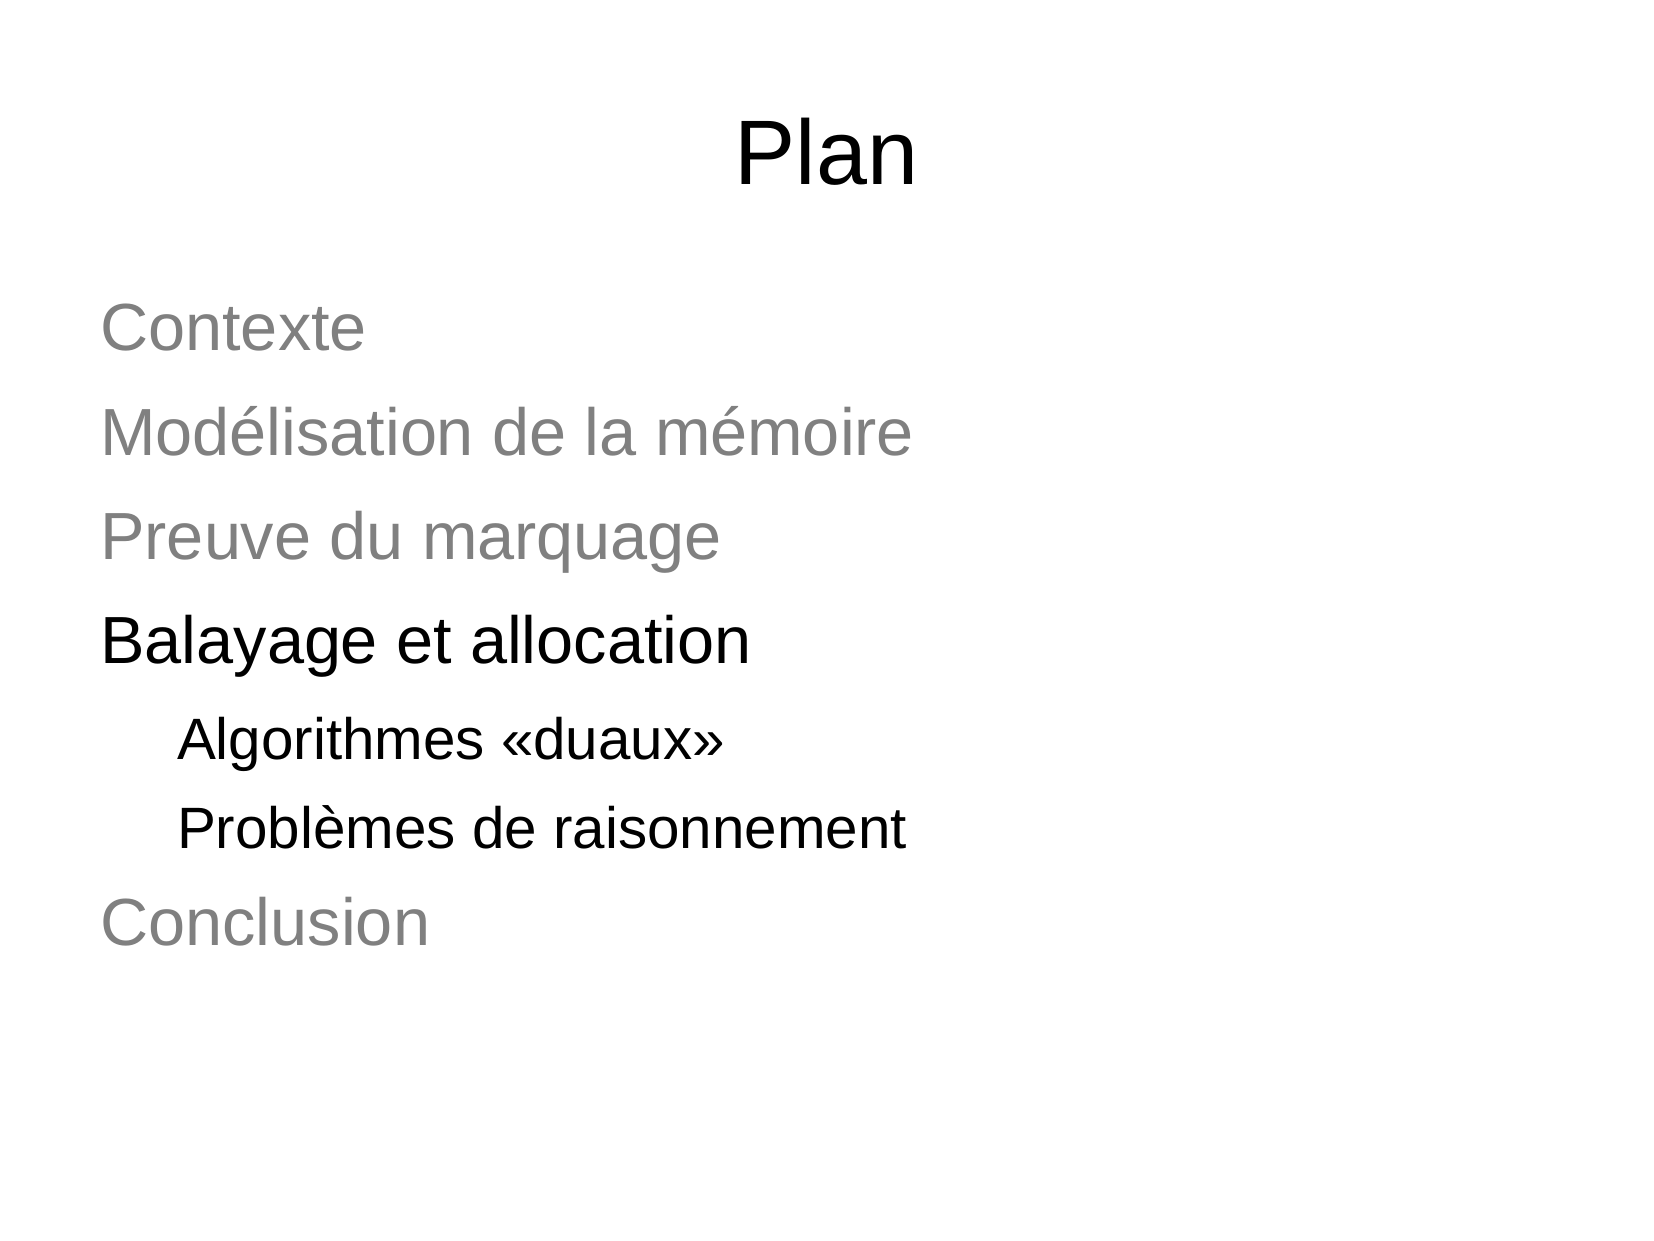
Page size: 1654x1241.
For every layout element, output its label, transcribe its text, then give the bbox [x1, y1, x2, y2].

title Plan [82, 56, 1571, 250]
list Contexte Modélisation de la mémoire Preuve du marquage Balayage et allocation Algorithmes «duaux» Problèmes de raisonnement Conclusion [82, 290, 1571, 1094]
